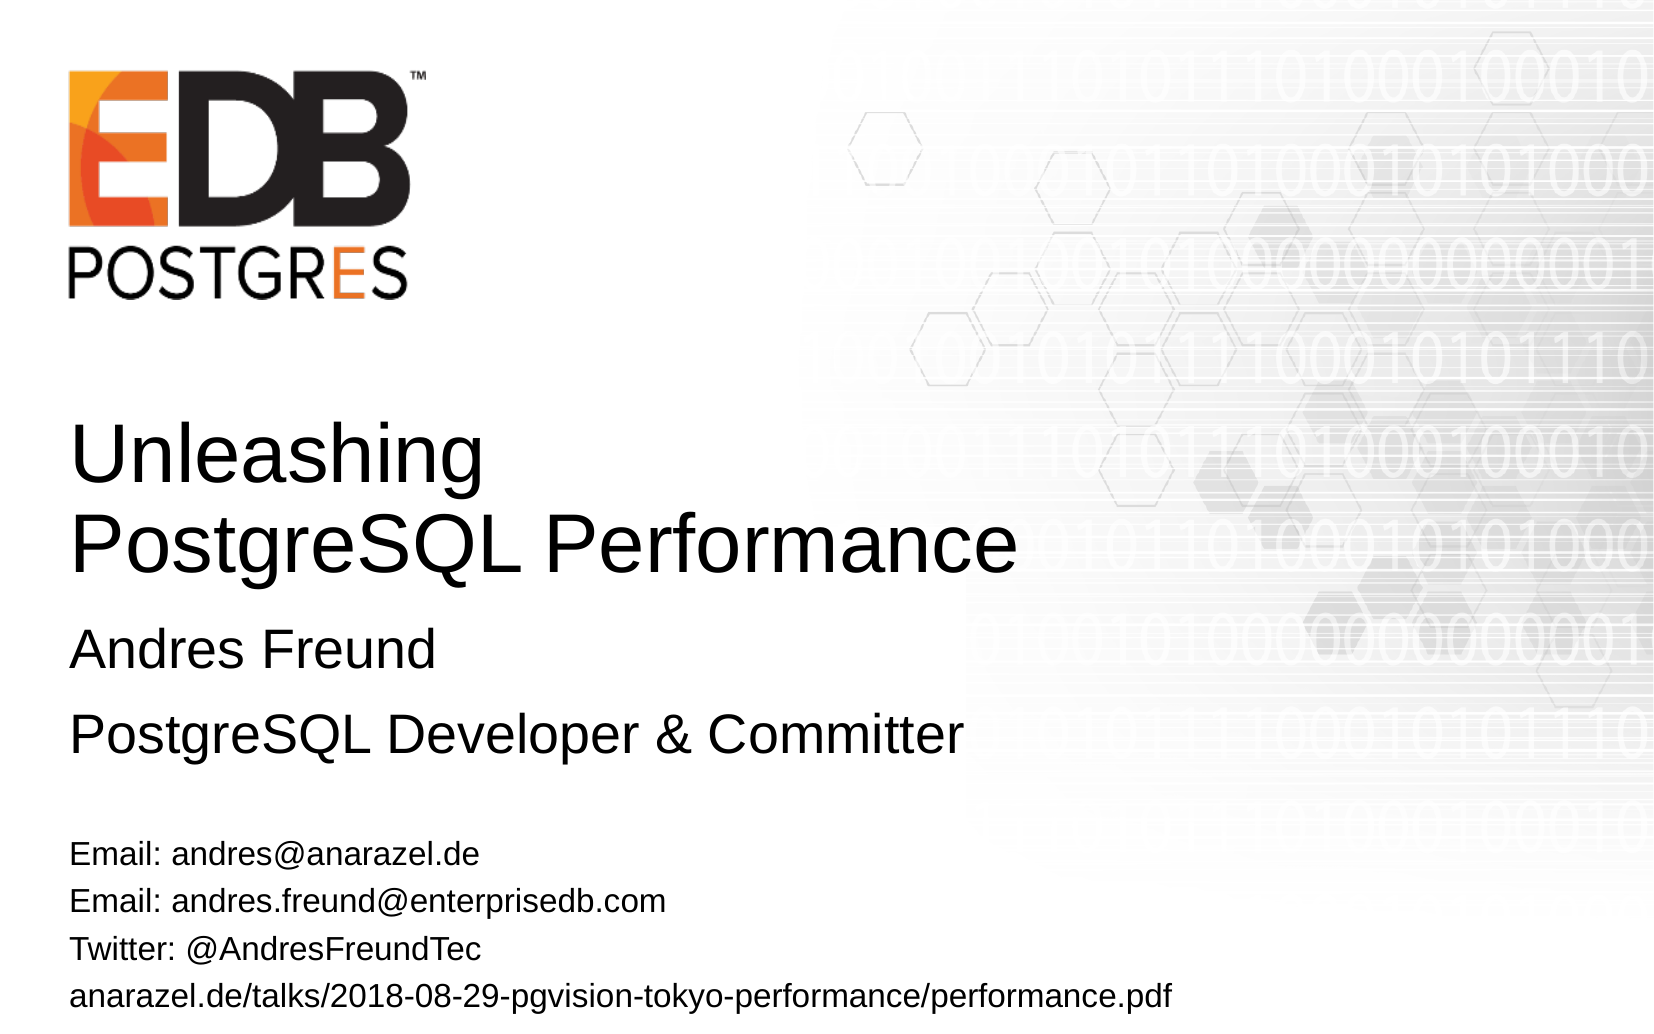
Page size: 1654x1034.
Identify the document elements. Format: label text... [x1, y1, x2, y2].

title Unleashing PostgreSQL Performance [55, 403, 1276, 609]
list Email: andres@anarazel.de Email: andres.freund@enterprisedb.com Twitter: @AndresFreundTec anarazel.de/talks/2018-08-29-pgvision-tokyo-performance/performance.pdf [54, 825, 1275, 973]
picture [14, 15, 426, 300]
list Andres Freund PostgreSQL Developer & Committer [54, 613, 1275, 752]
